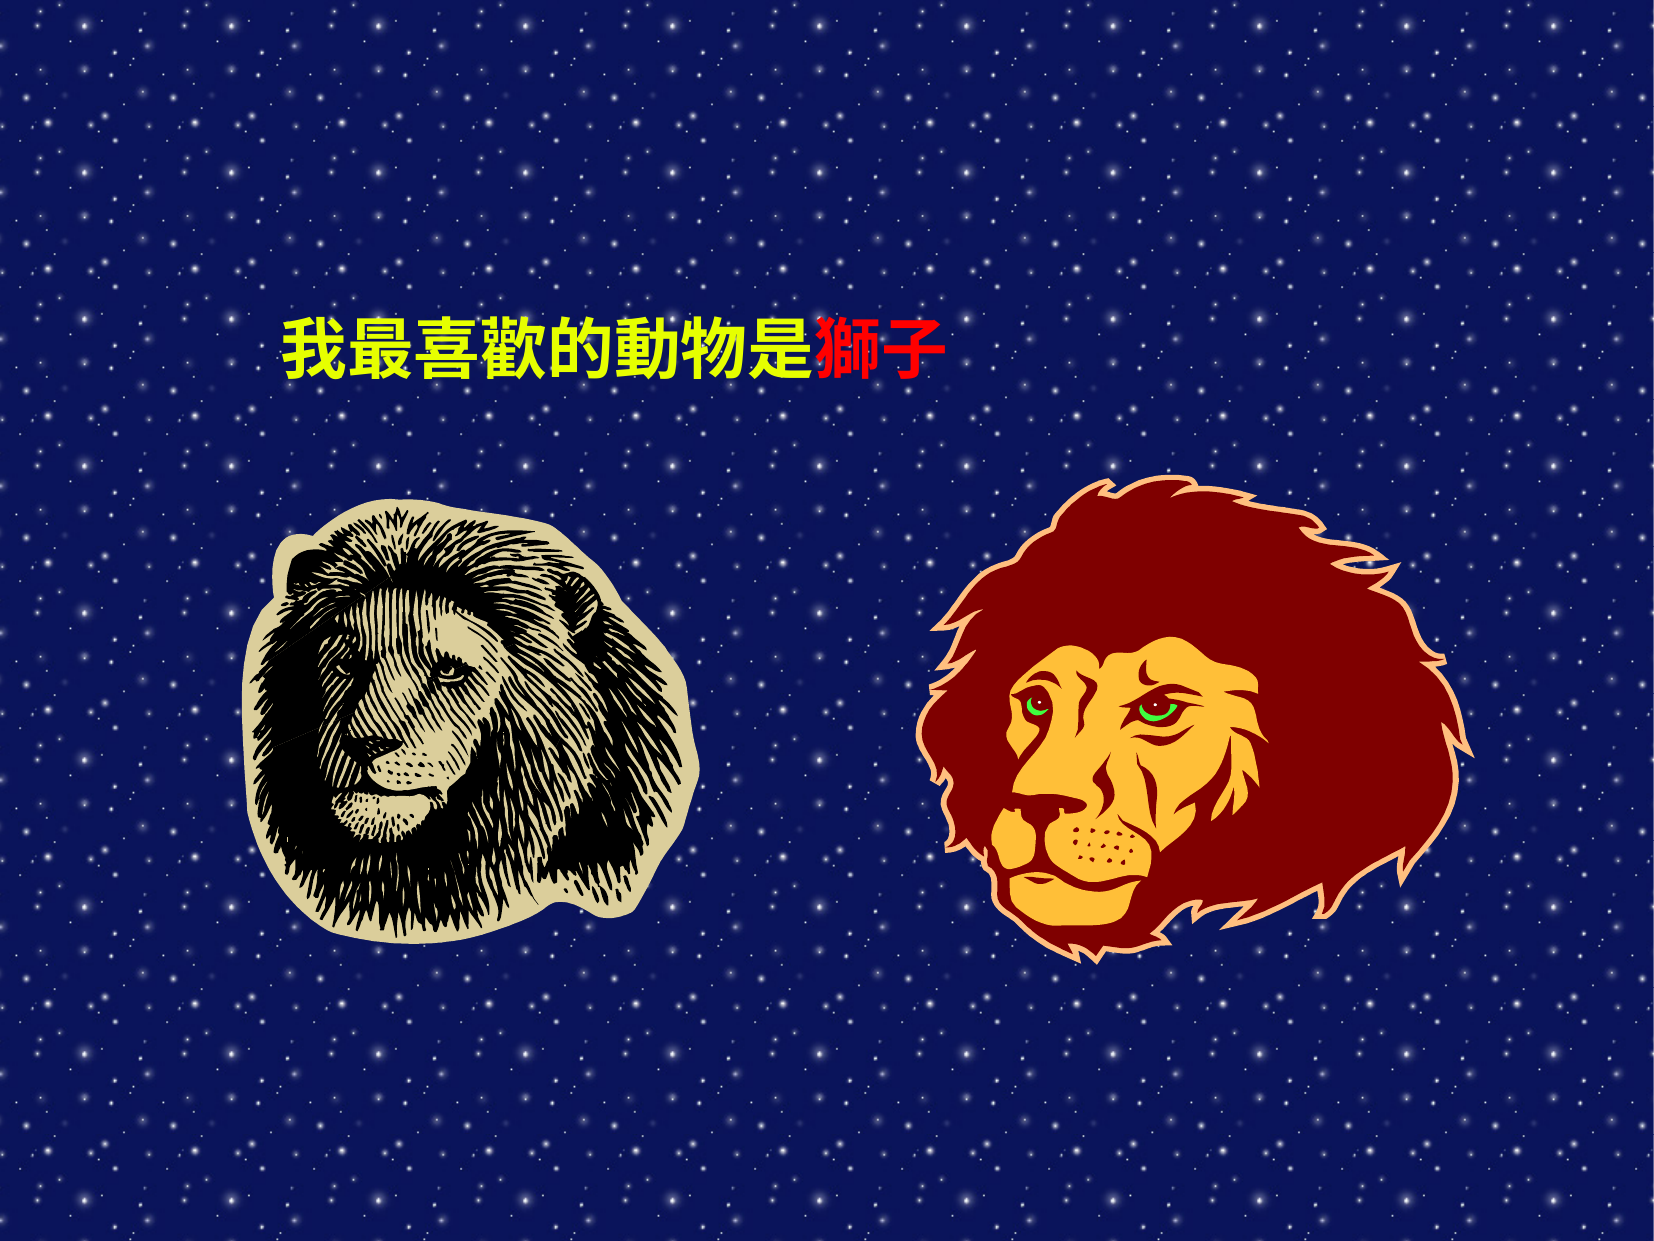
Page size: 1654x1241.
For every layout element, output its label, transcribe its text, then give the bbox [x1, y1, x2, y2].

text_box 我最喜歡的動物是獅子 [265, 289, 975, 384]
picture [0, 0, 1654, 1241]
